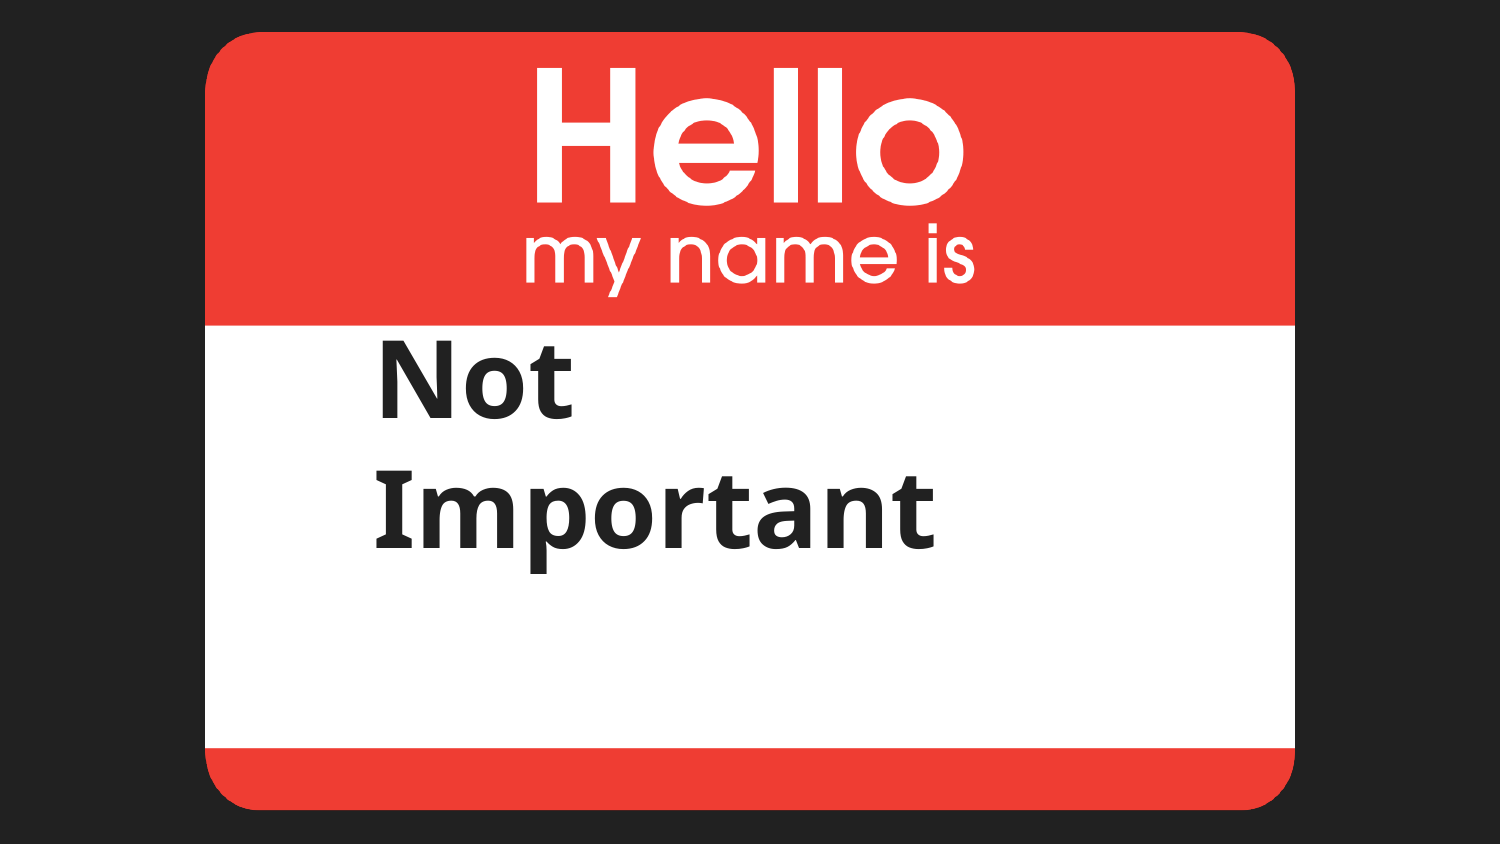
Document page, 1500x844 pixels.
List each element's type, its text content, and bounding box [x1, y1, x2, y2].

title Not Important [358, 421, 1142, 586]
picture [205, 32, 1295, 811]
